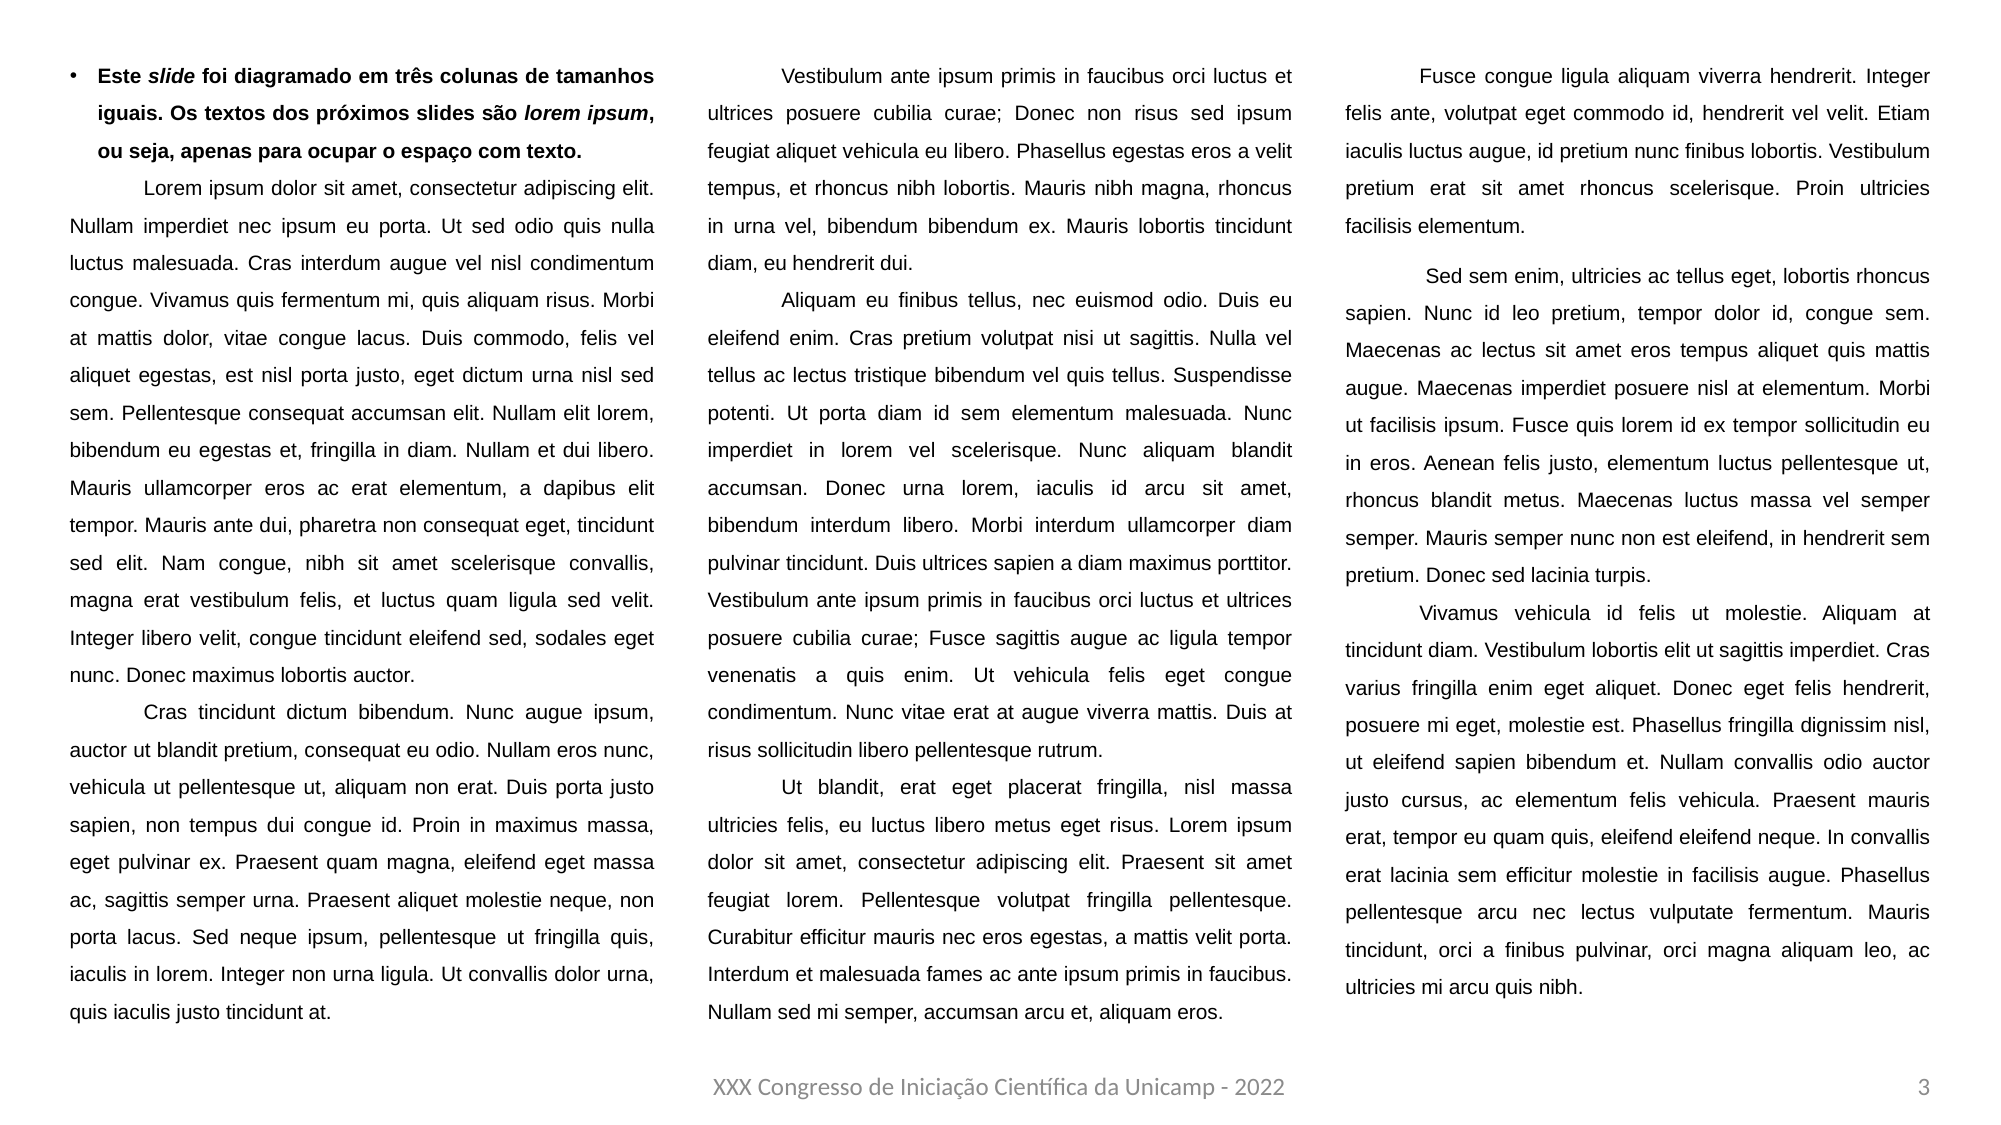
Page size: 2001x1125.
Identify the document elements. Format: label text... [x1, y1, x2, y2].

text_box Este slide foi diagramado em três colunas de tamanhos iguais. Os textos dos próximos slides são lorem ipsum, ou seja, apenas para ocupar o espaço com texto. Lorem ipsum dolor sit amet, consectetur adipiscing elit. Nullam imperdiet nec ipsum eu porta. Ut sed odio quis nulla luctus malesuada. Cras interdum augue vel nisl condimentum congue. Vivamus quis fermentum mi, quis aliquam risus. Morbi at mattis dolor, vitae congue lacus. Duis commodo, felis vel aliquet egestas, est nisl porta justo, eget dictum urna nisl sed sem. Pellentesque consequat accumsan elit. Nullam elit lorem, bibendum eu egestas et, fringilla in diam. Nullam et dui libero. Mauris ullamcorper eros ac erat elementum, a dapibus elit tempor. Mauris ante dui, pharetra non consequat eget, tincidunt sed elit. Nam congue, nibh sit amet scelerisque convallis, magna erat vestibulum felis, et luctus quam ligula sed velit. Integer libero velit, congue tincidunt eleifend sed, sodales eget nunc. Donec maximus lobortis auctor. Cras tincidunt dictum bibendum. Nunc augue ipsum, auctor ut blandit pretium, consequat eu odio. Nullam eros nunc, vehicula ut pellentesque ut, aliquam non erat. Duis porta justo sapien, non tempus dui congue id. Proin in maximus massa, eget pulvinar ex. Praesent quam magna, eleifend eget massa ac, sagittis semper urna. Praesent aliquet molestie neque, non porta lacus. Sed neque ipsum, pellentesque ut fringilla quis, iaculis in lorem. Integer non urna ligula. Ut convallis dolor urna, quis iaculis justo tincidunt at. [54, 42, 670, 1031]
text_box Fusce congue ligula aliquam viverra hendrerit. Integer felis ante, volutpat eget commodo id, hendrerit vel velit. Etiam iaculis luctus augue, id pretium nunc finibus lobortis. Vestibulum pretium erat sit amet rhoncus scelerisque. Proin ultricies facilisis elementum. Sed sem enim, ultricies ac tellus eget, lobortis rhoncus sapien. Nunc id leo pretium, tempor dolor id, congue sem. Maecenas ac lectus sit amet eros tempus aliquet quis mattis augue. Maecenas imperdiet posuere nisl at elementum. Morbi ut facilisis ipsum. Fusce quis lorem id ex tempor sollicitudin eu in eros. Aenean felis justo, elementum luctus pellentesque ut, rhoncus blandit metus. Maecenas luctus massa vel semper semper. Mauris semper nunc non est eleifend, in hendrerit sem pretium. Donec sed lacinia turpis. Vivamus vehicula id felis ut molestie. Aliquam at tincidunt diam. Vestibulum lobortis elit ut sagittis imperdiet. Cras varius fringilla enim eget aliquet. Donec eget felis hendrerit, posuere mi eget, molestie est. Phasellus fringilla dignissim nisl, ut eleifend sapien bibendum et. Nullam convallis odio auctor justo cursus, ac elementum felis vehicula. Praesent mauris erat, tempor eu quam quis, eleifend eleifend neque. In convallis erat lacinia sem efficitur molestie in facilisis augue. Phasellus pellentesque arcu nec lectus vulputate fermentum. Mauris tincidunt, orci a finibus pulvinar, orci magna aliquam leo, ac ultricies mi arcu quis nibh. [1330, 42, 1946, 1007]
footer XXX Congresso de Iniciação Científica da Unicamp - 2022 [662, 1058, 1338, 1113]
slide_number <número> [1466, 1058, 1946, 1113]
text_box Vestibulum ante ipsum primis in faucibus orci luctus et ultrices posuere cubilia curae; Donec non risus sed ipsum feugiat aliquet vehicula eu libero. Phasellus egestas eros a velit tempus, et rhoncus nibh lobortis. Mauris nibh magna, rhoncus in urna vel, bibendum bibendum ex. Mauris lobortis tincidunt diam, eu hendrerit dui. Aliquam eu finibus tellus, nec euismod odio. Duis eu eleifend enim. Cras pretium volutpat nisi ut sagittis. Nulla vel tellus ac lectus tristique bibendum vel quis tellus. Suspendisse potenti. Ut porta diam id sem elementum malesuada. Nunc imperdiet in lorem vel scelerisque. Nunc aliquam blandit accumsan. Donec urna lorem, iaculis id arcu sit amet, bibendum interdum libero. Morbi interdum ullamcorper diam pulvinar tincidunt. Duis ultrices sapien a diam maximus porttitor. Vestibulum ante ipsum primis in faucibus orci luctus et ultrices posuere cubilia curae; Fusce sagittis augue ac ligula tempor venenatis a quis enim. Ut vehicula felis eget congue condimentum. Nunc vitae erat at augue viverra mattis. Duis at risus sollicitudin libero pellentesque rutrum. Ut blandit, erat eget placerat fringilla, nisl massa ultricies felis, eu luctus libero metus eget risus. Lorem ipsum dolor sit amet, consectetur adipiscing elit. Praesent sit amet feugiat lorem. Pellentesque volutpat fringilla pellentesque. Curabitur efficitur mauris nec eros egestas, a mattis velit porta. Interdum et malesuada fames ac ante ipsum primis in faucibus. Nullam sed mi semper, accumsan arcu et, aliquam eros. [692, 42, 1307, 1031]
